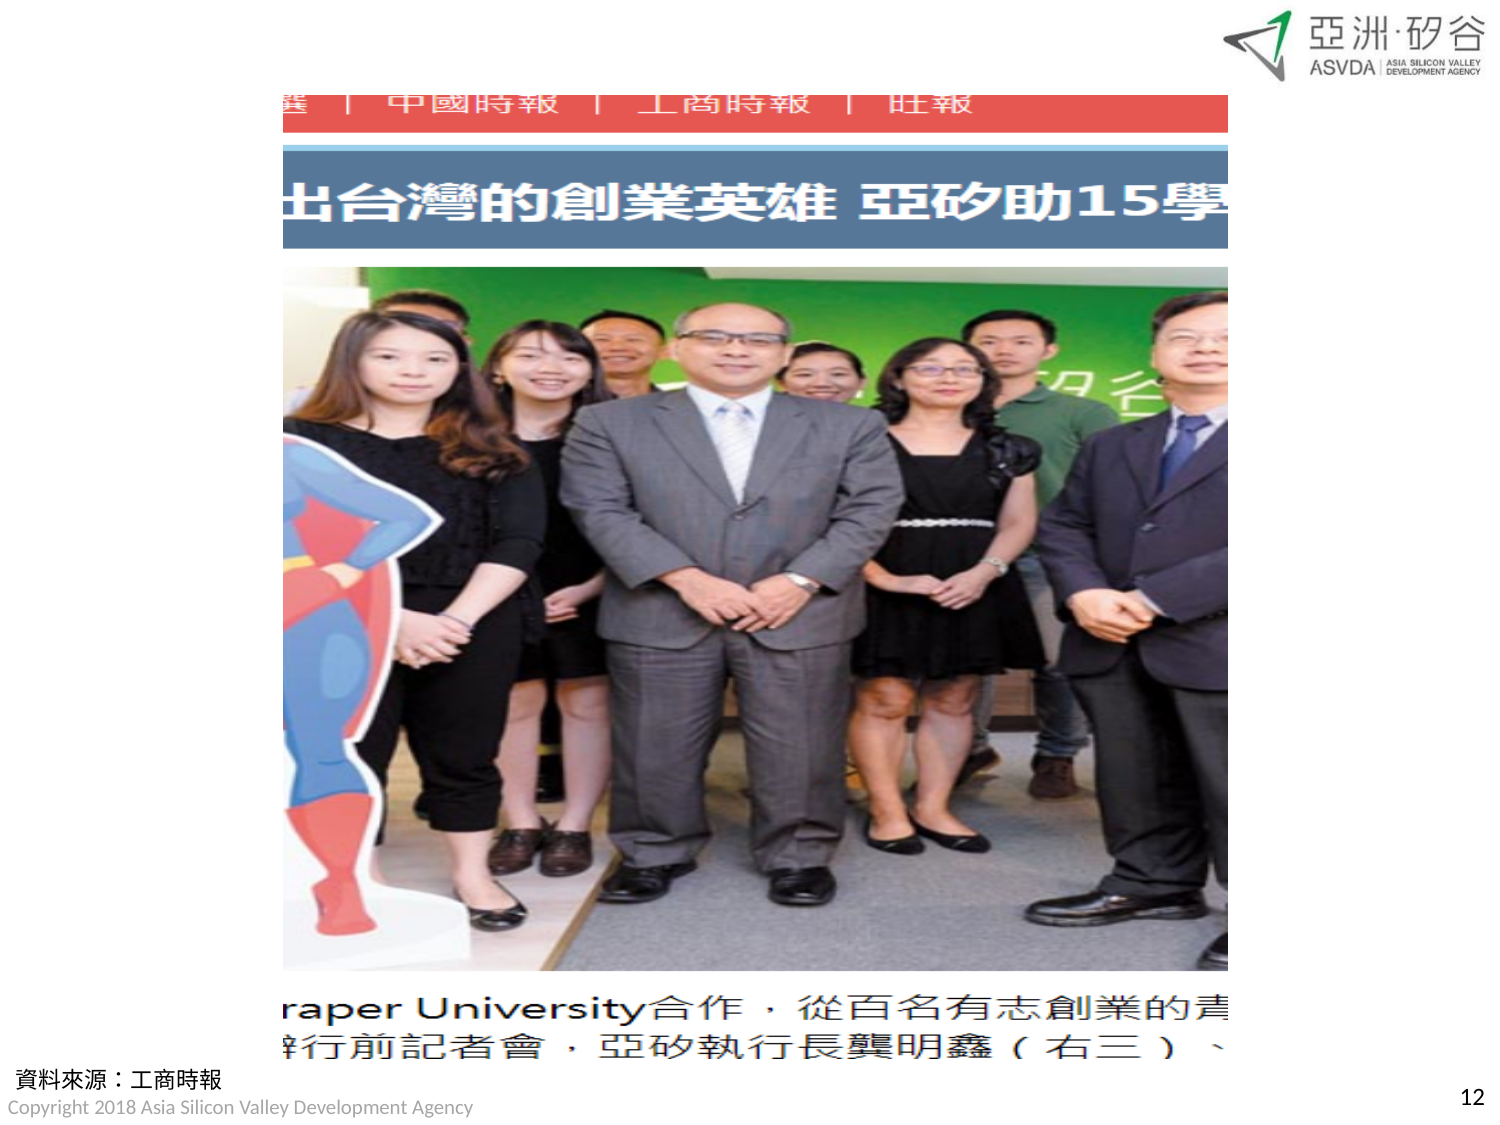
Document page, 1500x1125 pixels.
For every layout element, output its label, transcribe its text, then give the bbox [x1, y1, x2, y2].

slide_number <編號> [1162, 1065, 1500, 1125]
text_box 資料來源：工商時報 [0, 1058, 238, 1101]
picture [283, 0, 1500, 1059]
